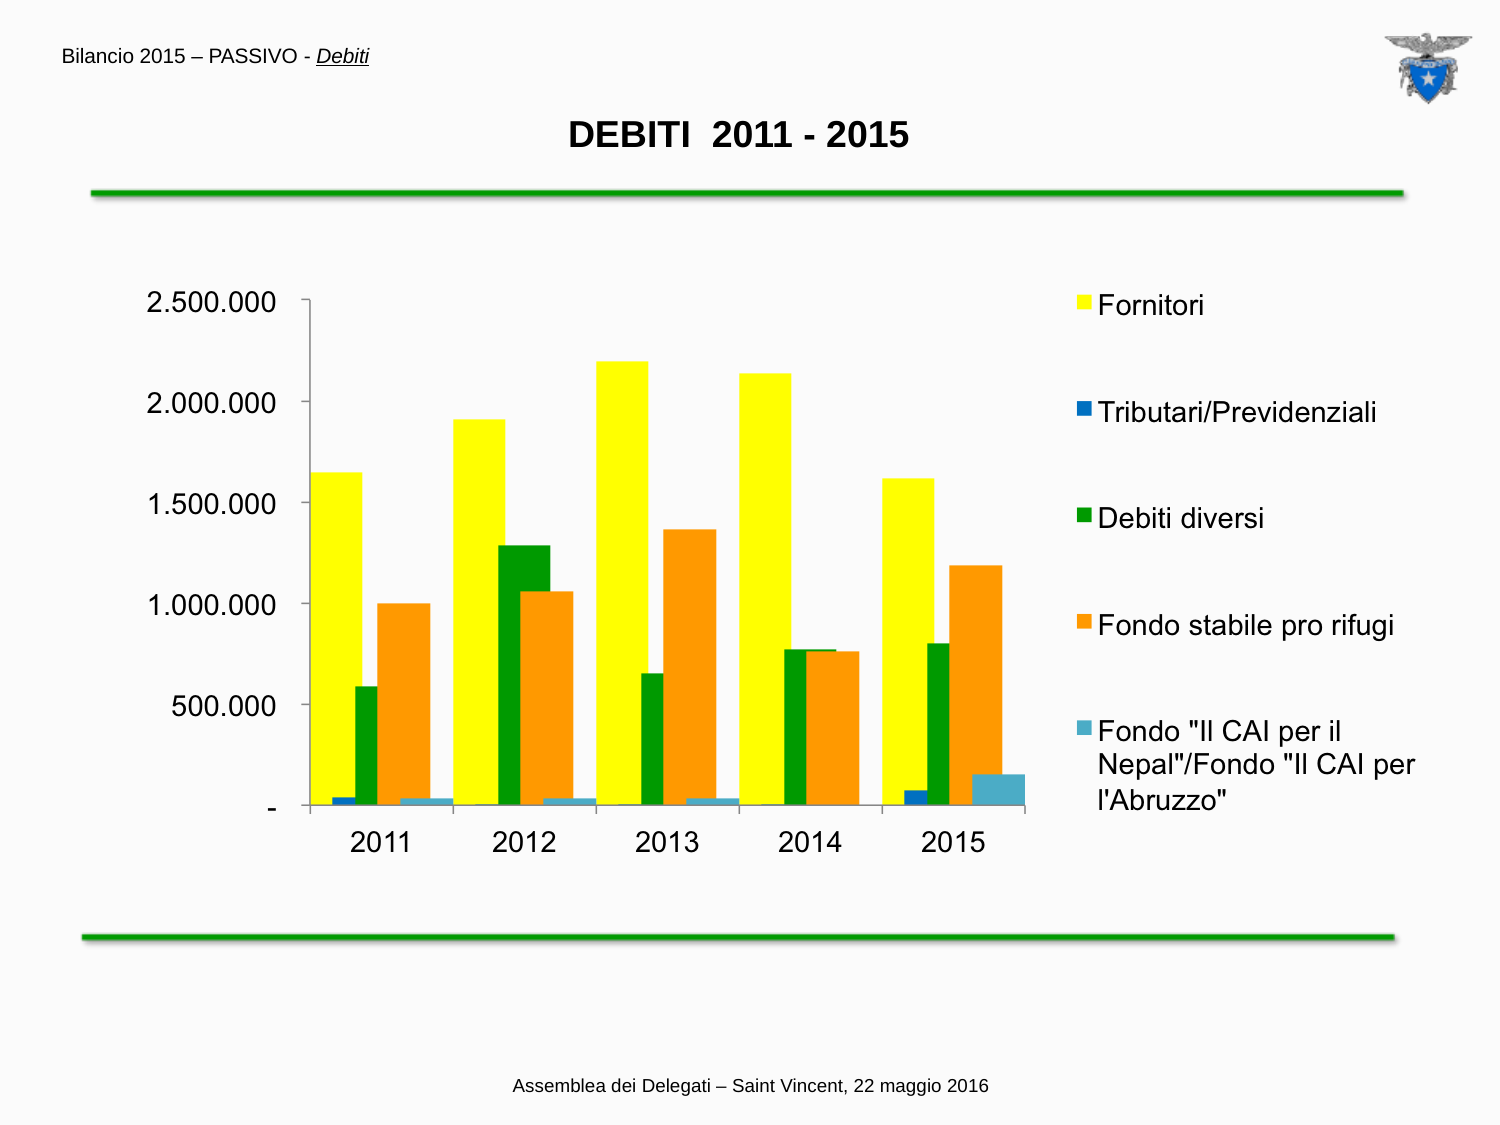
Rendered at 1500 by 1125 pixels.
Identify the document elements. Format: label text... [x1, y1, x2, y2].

text_box DEBITI 2011 - 2015 [248, 111, 1229, 154]
chart [91, 247, 1438, 907]
picture [91, 245, 1436, 905]
picture [76, 928, 1406, 953]
text_box Bilancio 2015 – PASSIVO - Debiti [46, 35, 516, 76]
text_box Assemblea dei Delegati – Saint Vincent, 22 maggio 2016 [263, 1066, 1238, 1105]
picture [1382, 29, 1477, 112]
picture [85, 184, 1415, 209]
